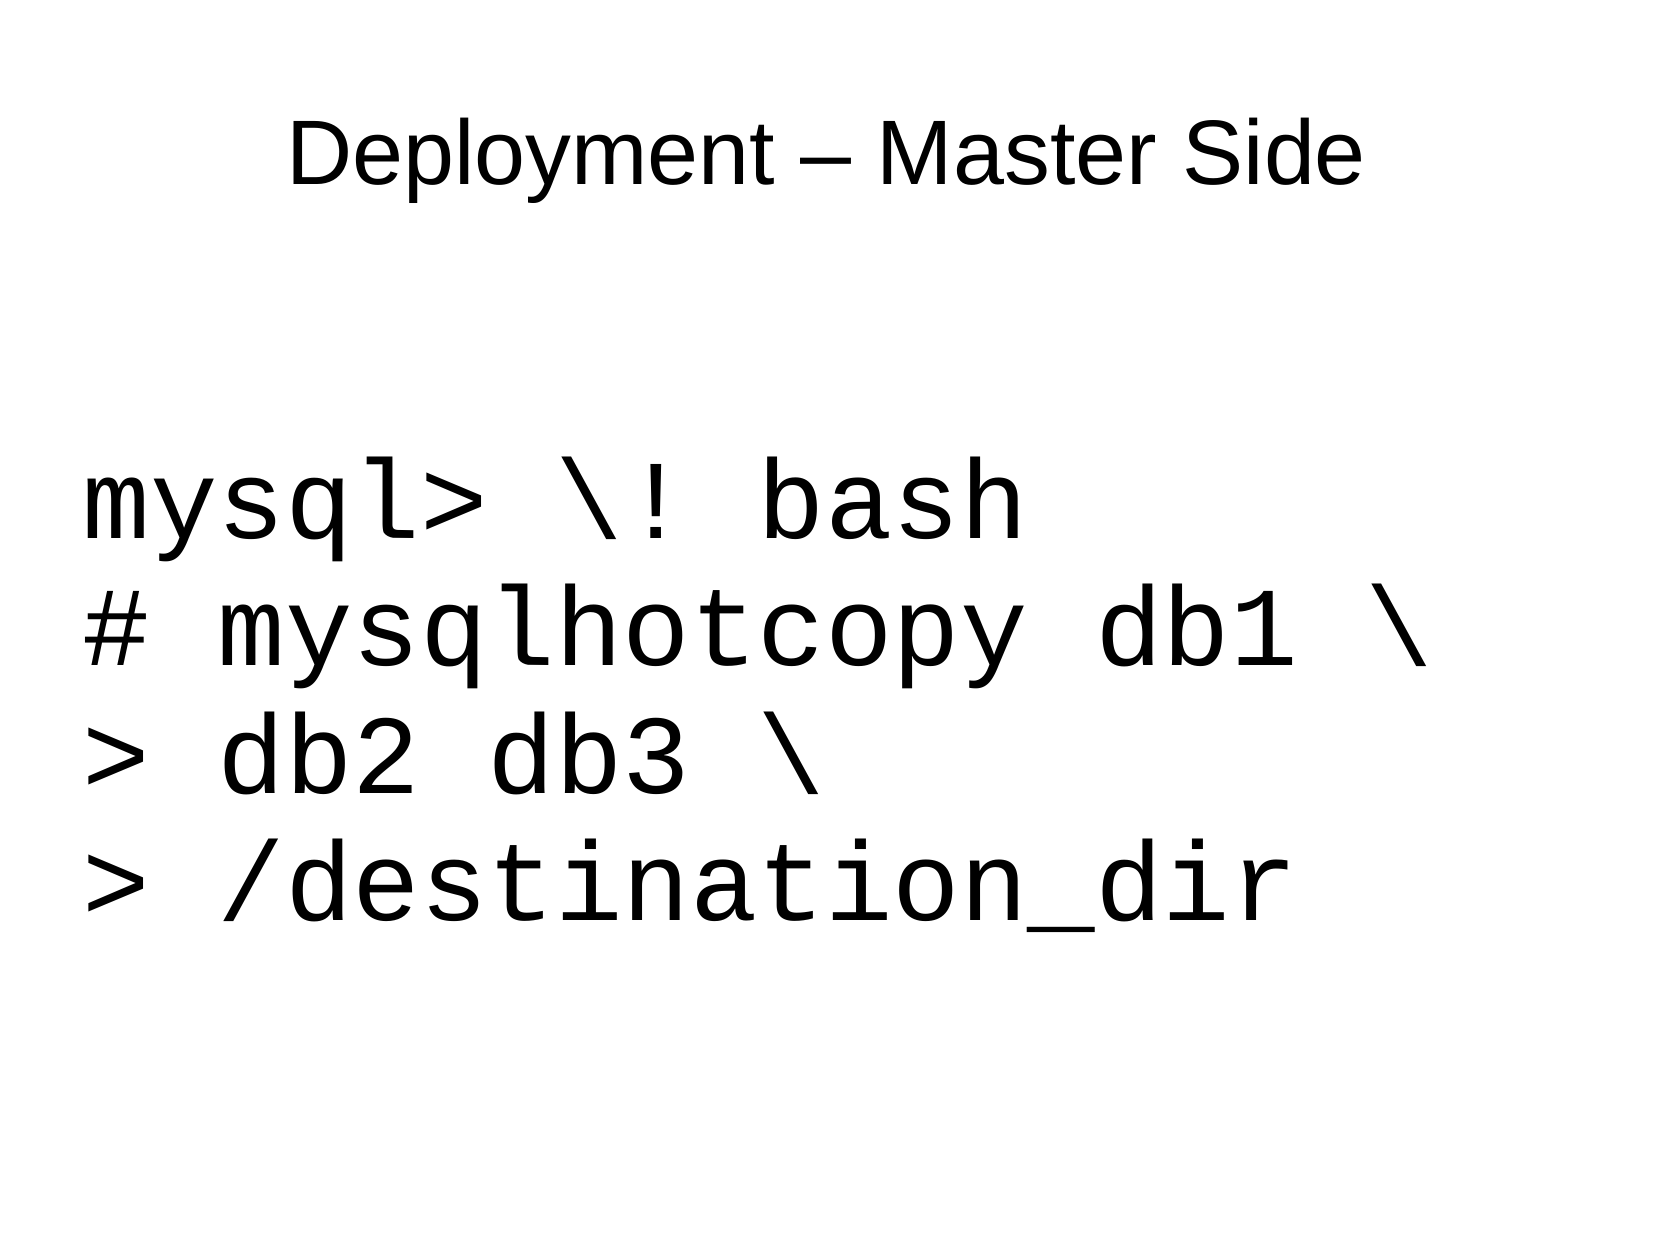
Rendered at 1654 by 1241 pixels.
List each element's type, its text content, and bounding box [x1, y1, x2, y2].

subtitle mysql> \! bash # mysqlhotcopy db1 \ > db2 db3 \ > /destination_dir [82, 290, 1571, 1109]
title Deployment – Master Side [82, 49, 1571, 257]
